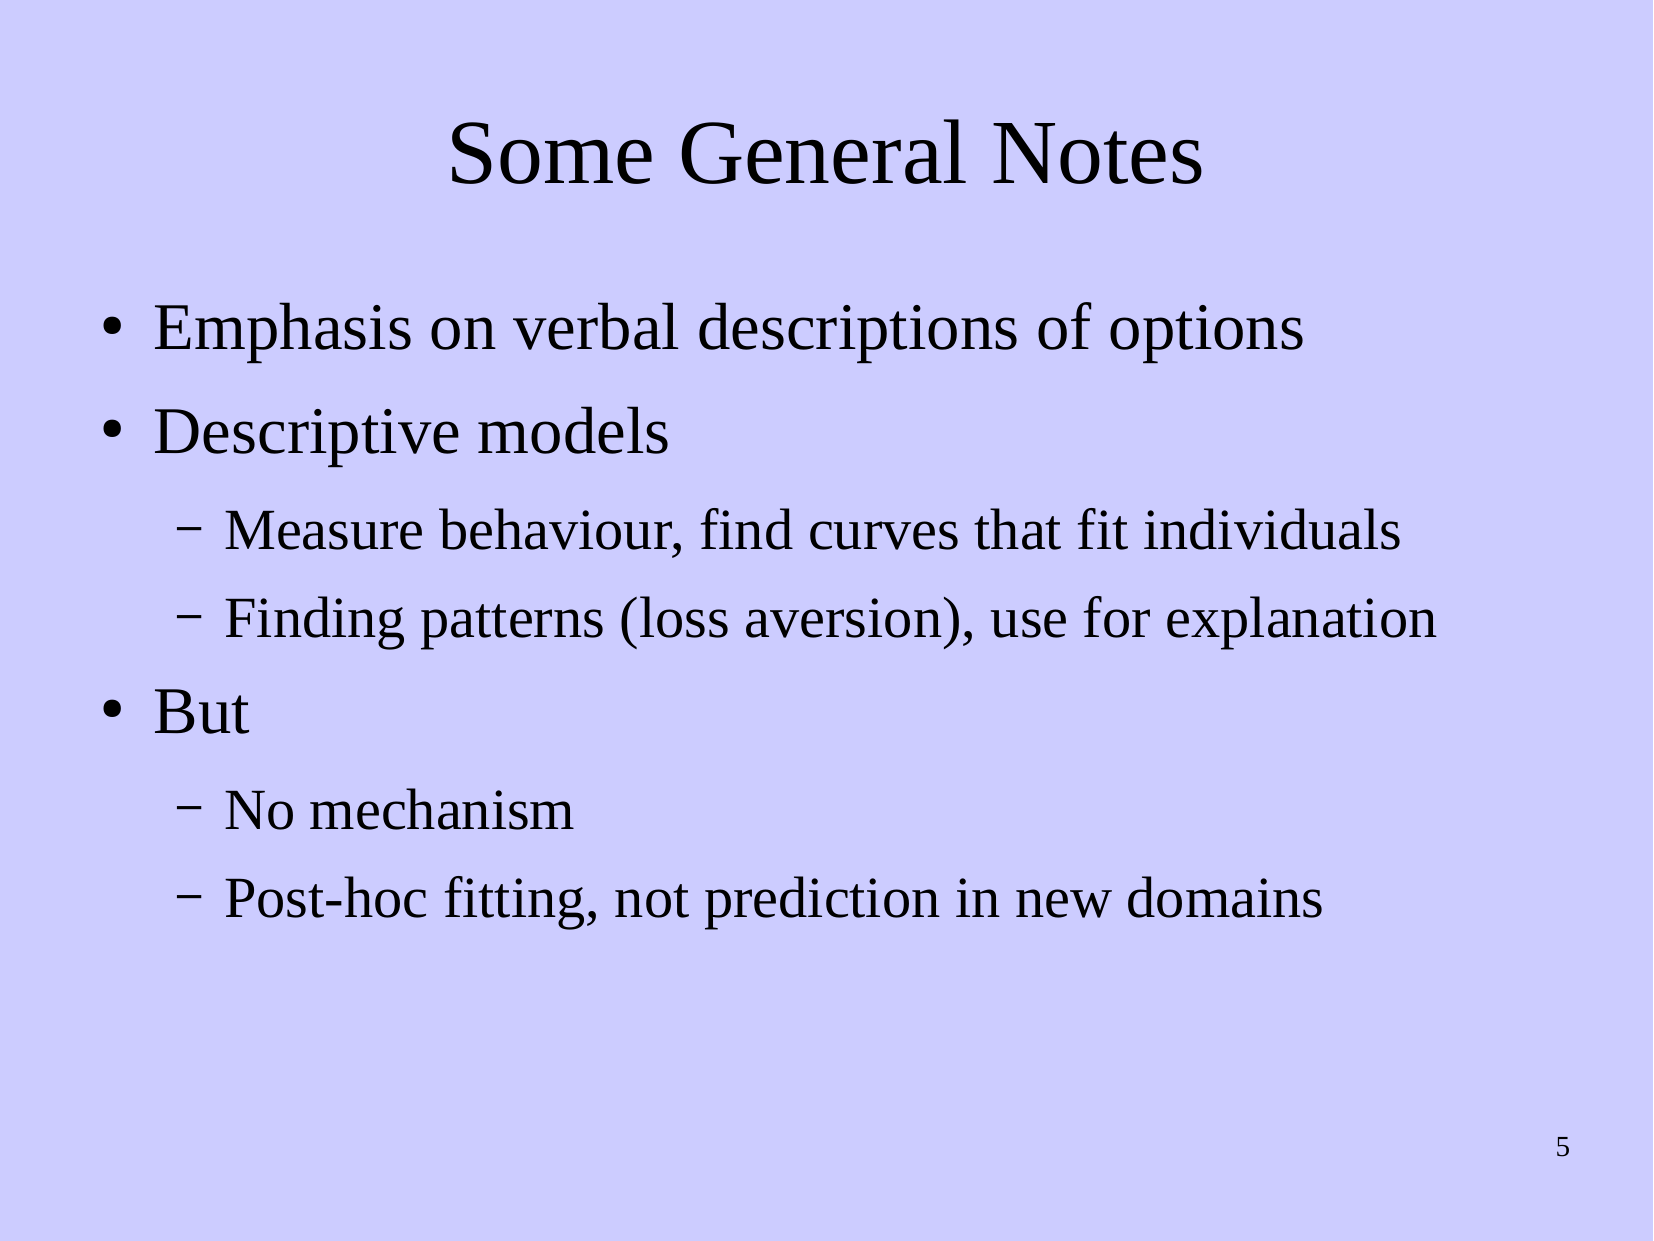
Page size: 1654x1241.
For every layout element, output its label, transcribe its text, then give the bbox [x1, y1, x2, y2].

title Some General Notes [82, 49, 1571, 257]
list Emphasis on verbal descriptions of options Descriptive models Measure behaviour, find curves that fit individuals Finding patterns (loss aversion), use for explanation But No mechanism Post-hoc fitting, not prediction in new domains [82, 290, 1571, 1109]
